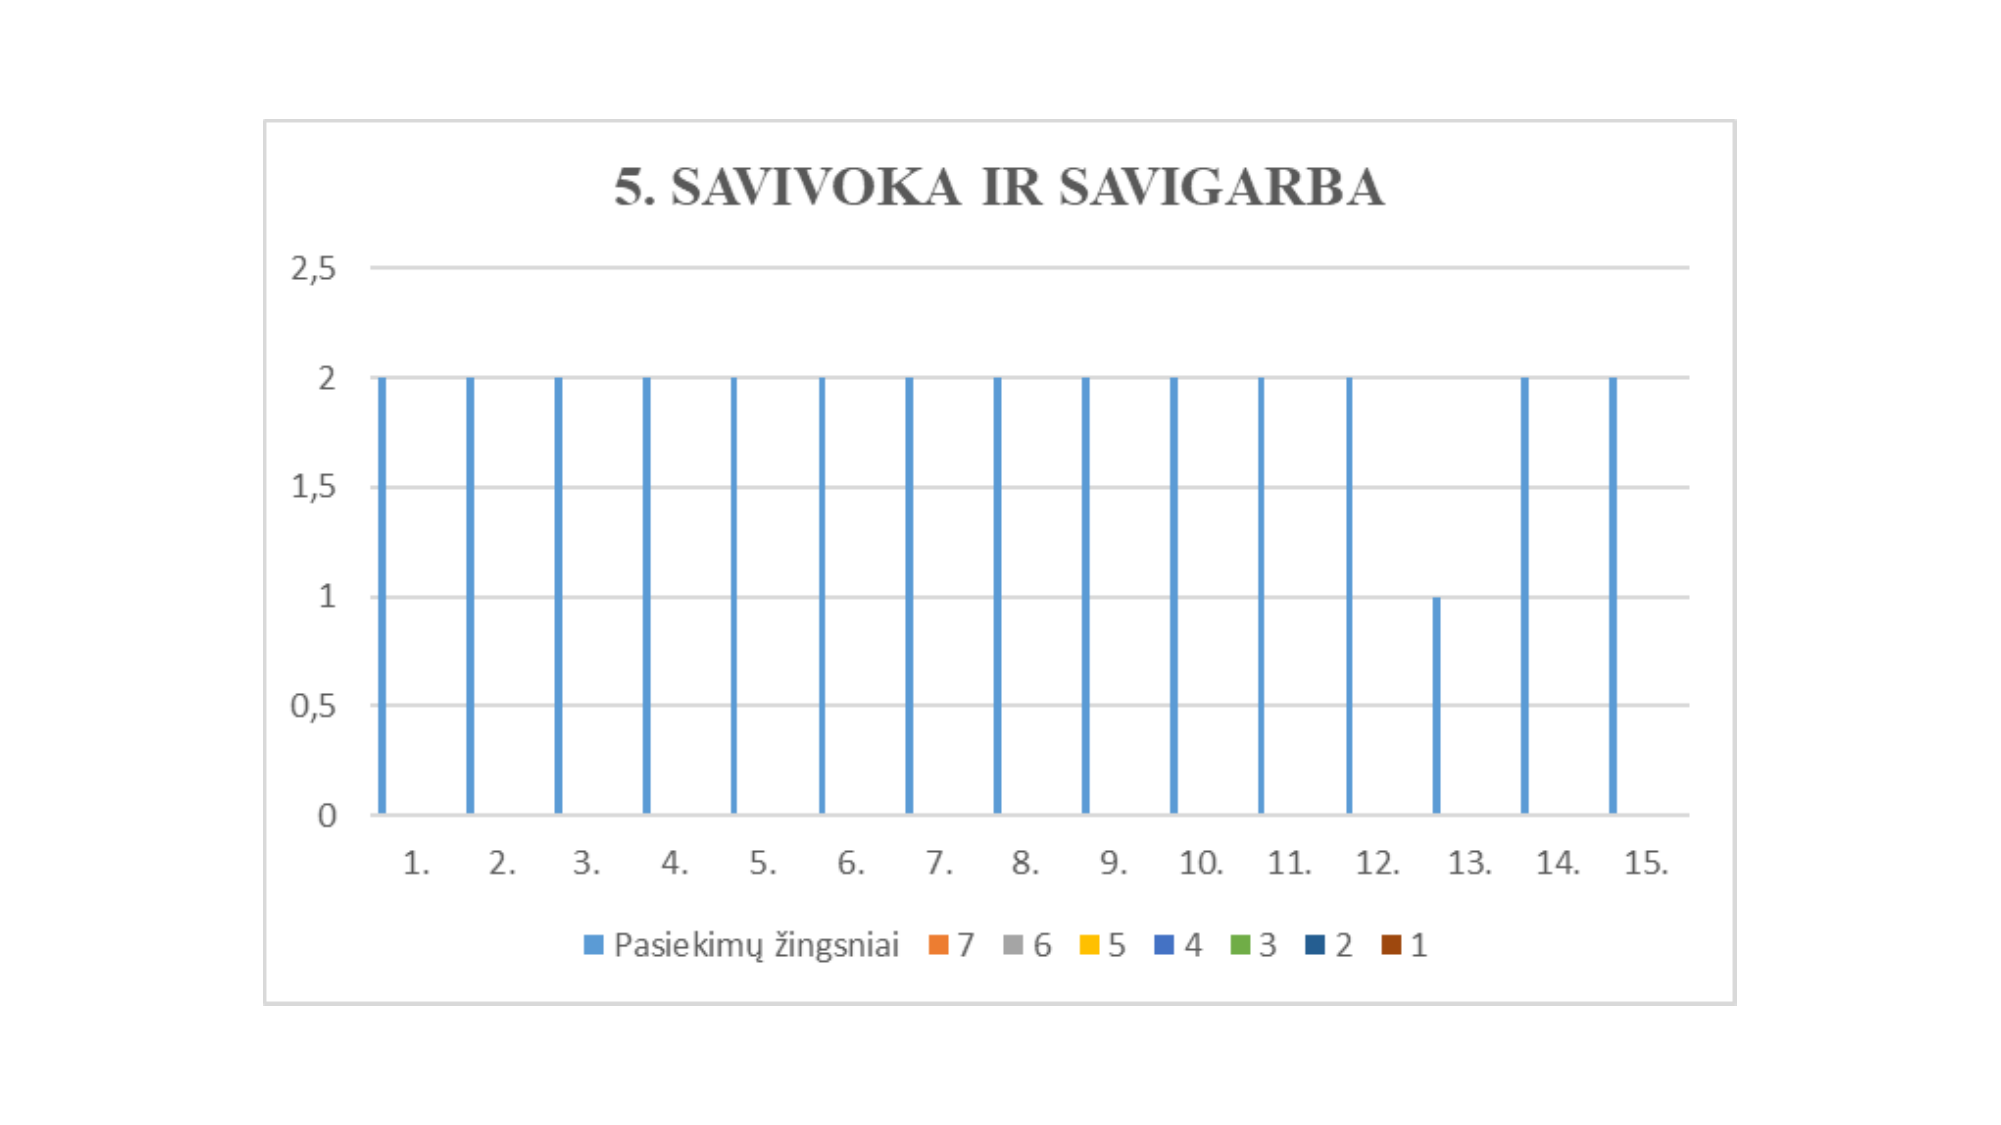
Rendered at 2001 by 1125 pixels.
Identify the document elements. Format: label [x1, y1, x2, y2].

picture [263, 119, 1737, 1006]
